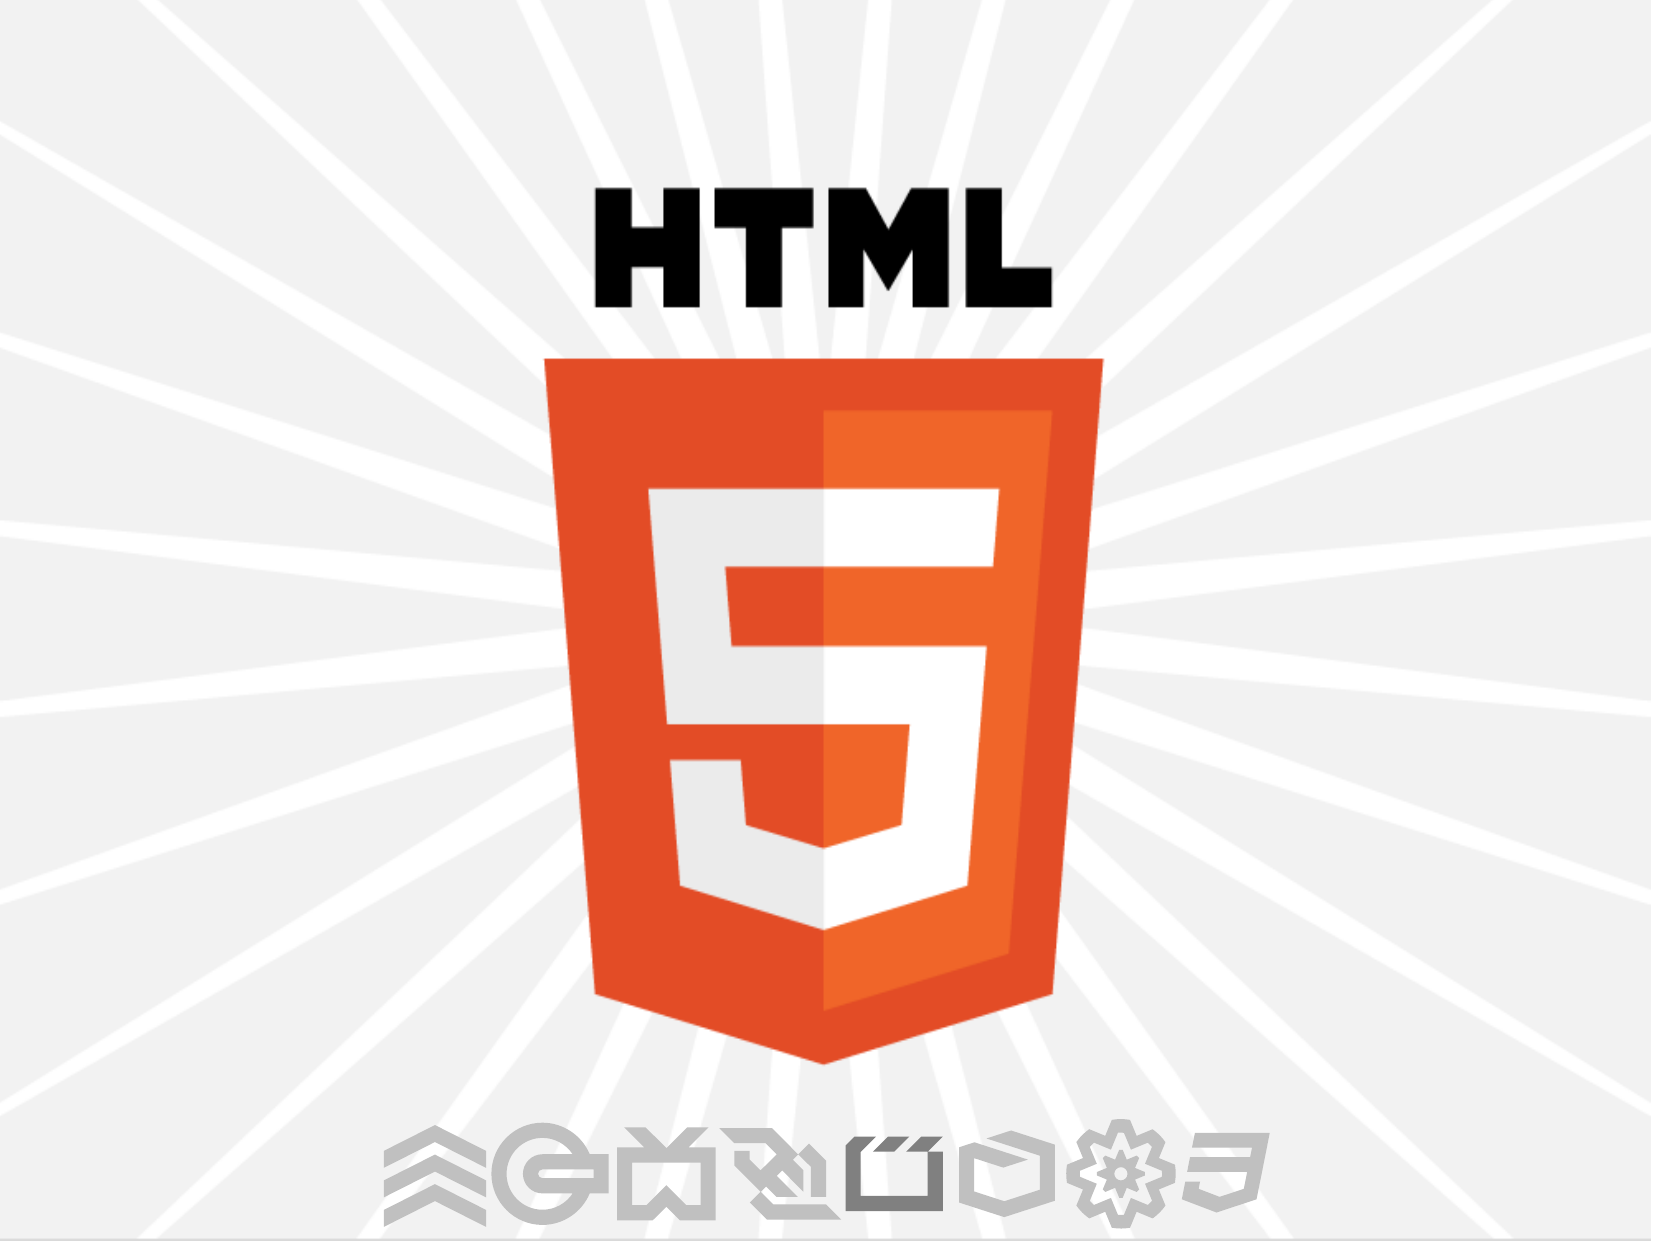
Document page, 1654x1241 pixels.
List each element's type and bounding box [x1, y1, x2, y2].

text_box [1181, 1132, 1270, 1213]
text_box [1066, 1119, 1176, 1229]
text_box [383, 1154, 487, 1198]
text_box [383, 1184, 487, 1227]
text_box [872, 1136, 910, 1152]
text_box [845, 1136, 943, 1212]
picture [0, 0, 1651, 1241]
text_box [491, 1122, 609, 1225]
text_box [383, 1125, 487, 1168]
text_box [959, 1130, 1055, 1218]
text_box [719, 1128, 842, 1220]
text_box [617, 1127, 716, 1221]
